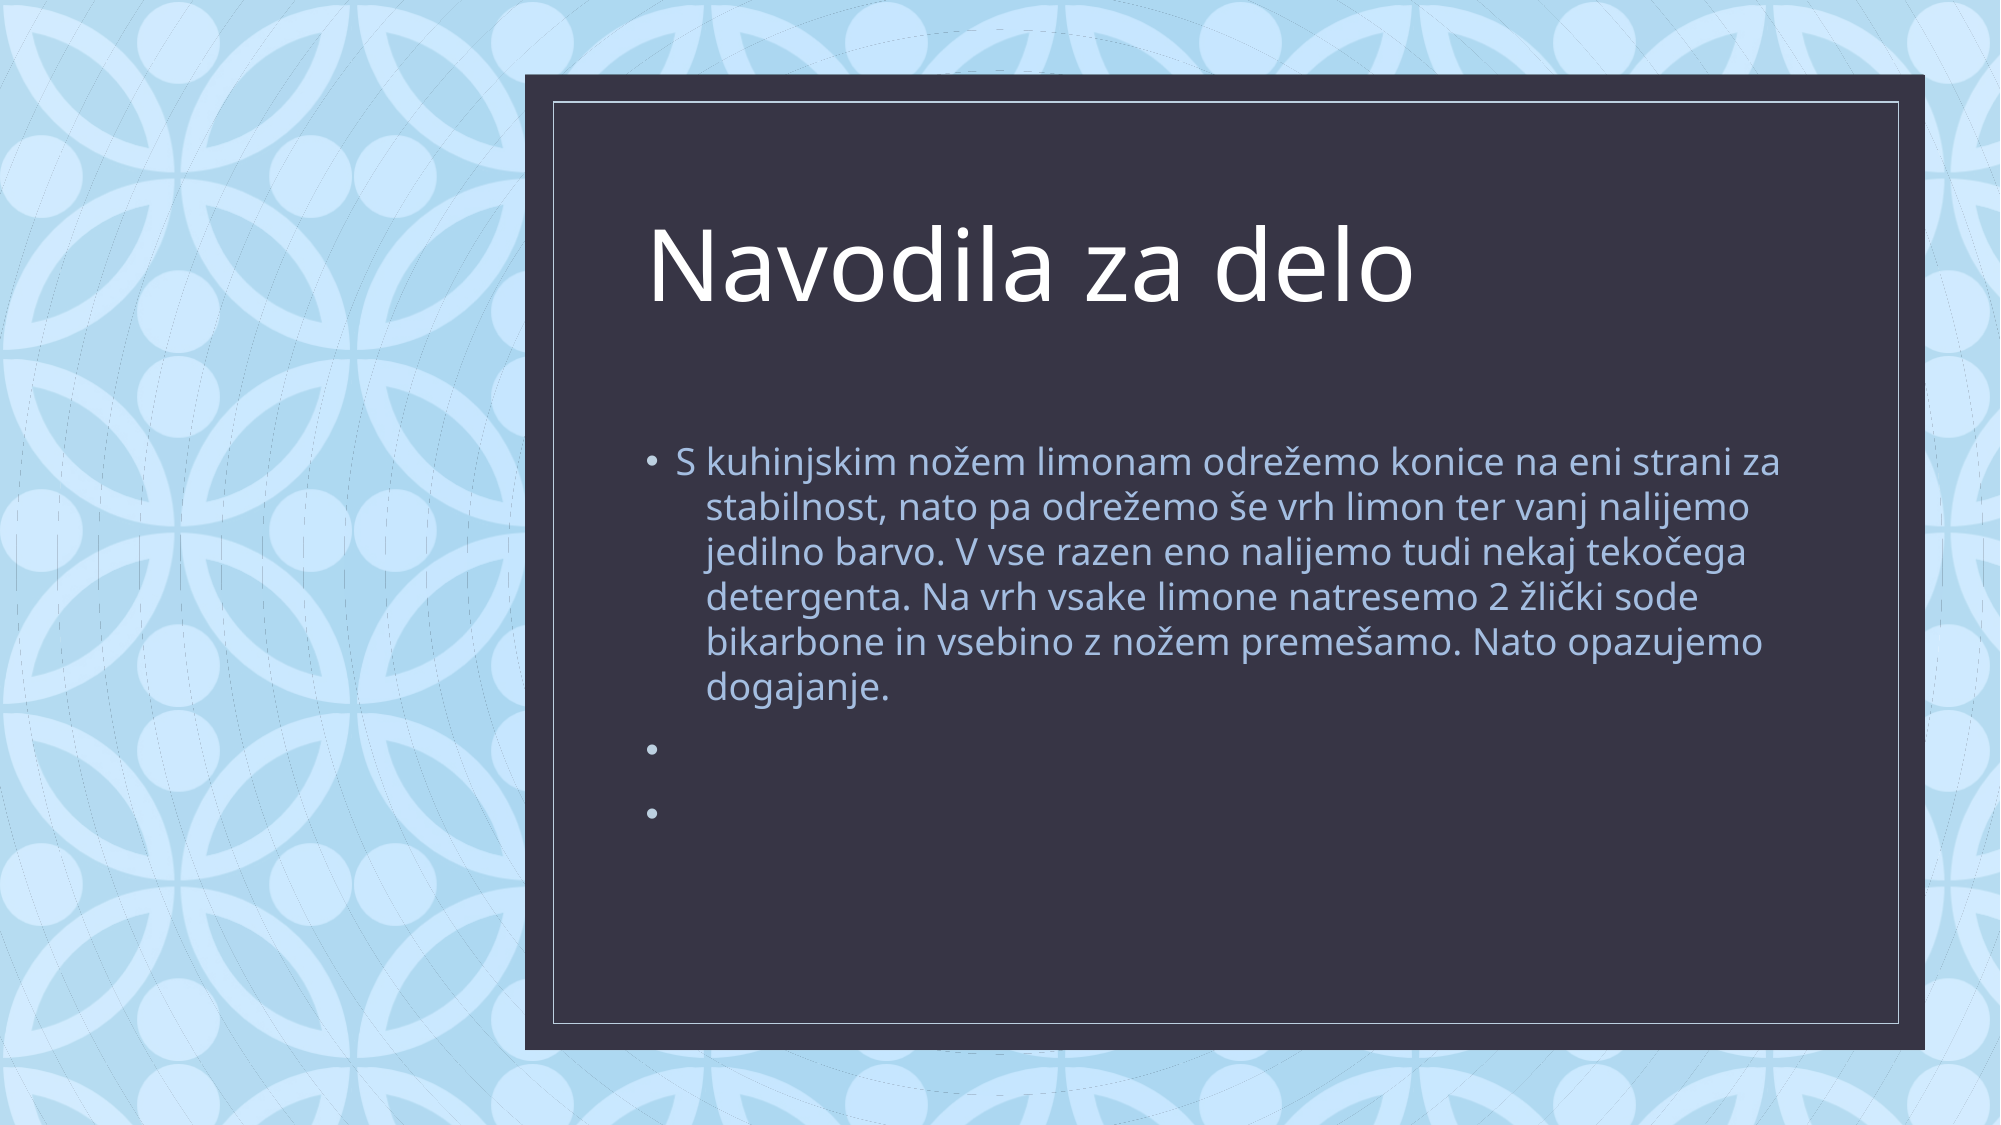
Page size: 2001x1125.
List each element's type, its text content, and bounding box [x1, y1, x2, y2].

text_box [0, 0, 2000, 1125]
list S kuhinjskim nožem limonam odrežemo konice na eni strani za stabilnost, nato pa odrežemo še vrh limon ter vanj nalijemo jedilno barvo. V vse razen eno nalijemo tudi nekaj tekočega detergenta. Na vrh vsake limone natresemo 2 žlički sode bikarbone in vsebino z nožem premešamo. Nato opazujemo dogajanje. [630, 430, 1820, 945]
title Navodila za delo [630, 144, 1848, 394]
